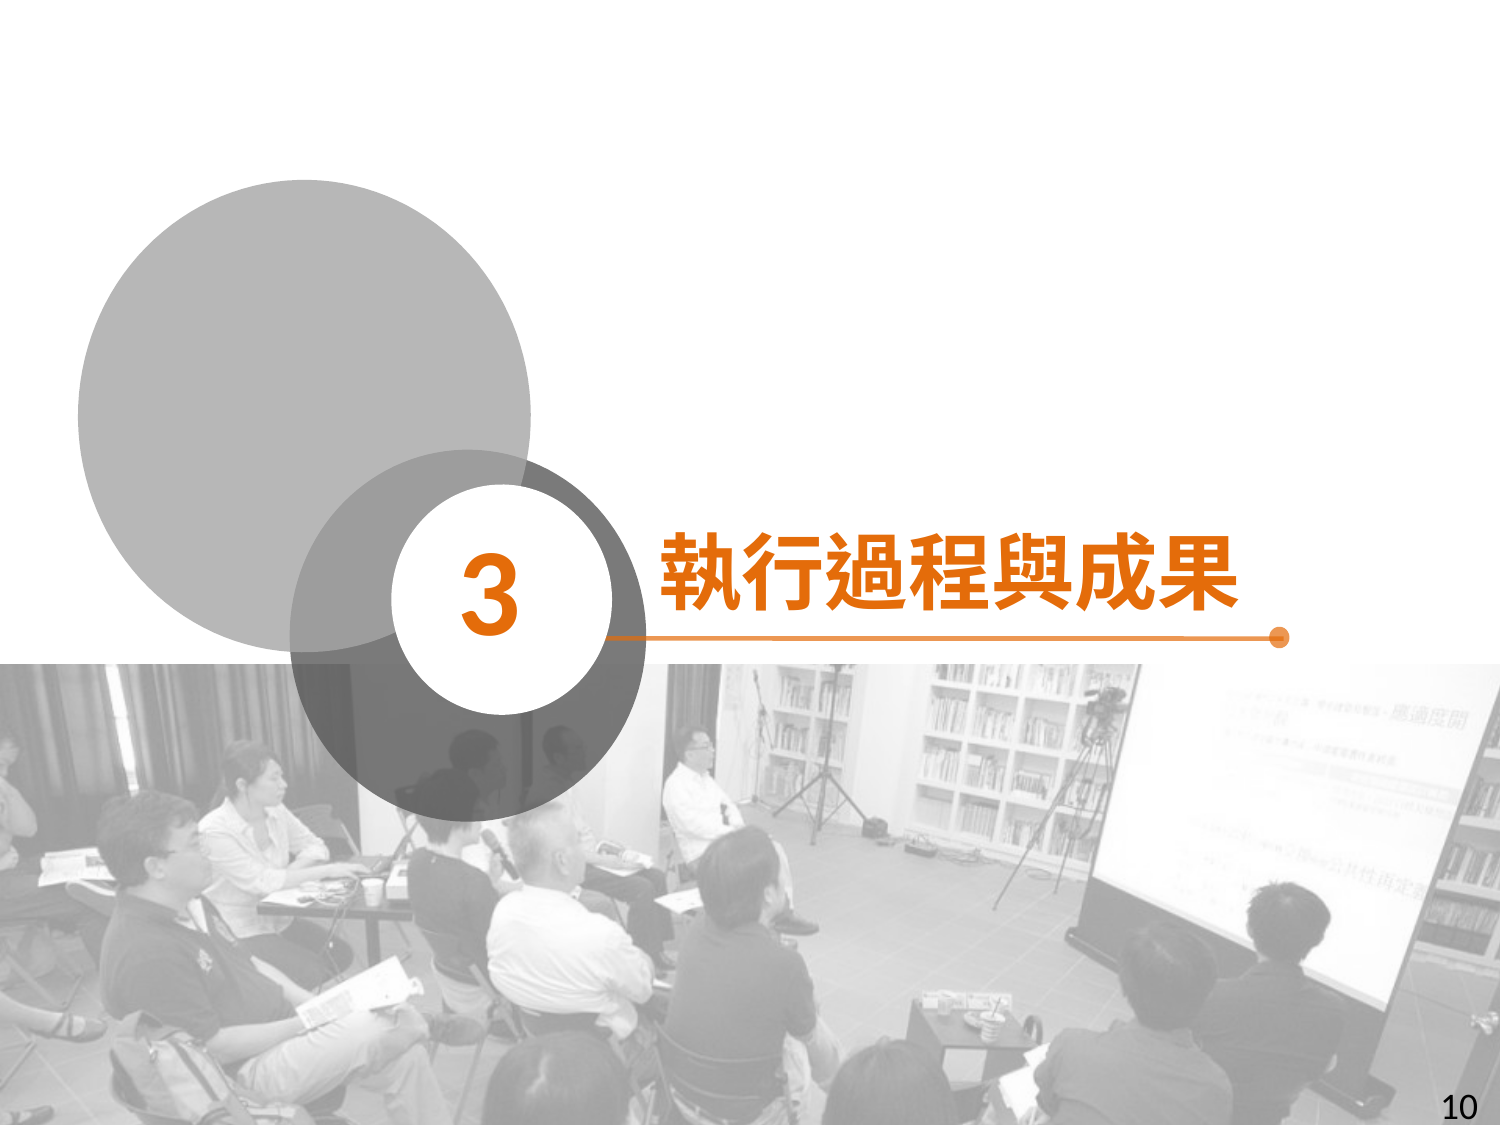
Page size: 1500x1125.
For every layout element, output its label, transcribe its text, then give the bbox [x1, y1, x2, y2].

text_box 10 [1425, 1074, 1500, 1125]
text_box 3 [443, 503, 620, 669]
text_box 執行過程與成果 [644, 512, 1352, 627]
